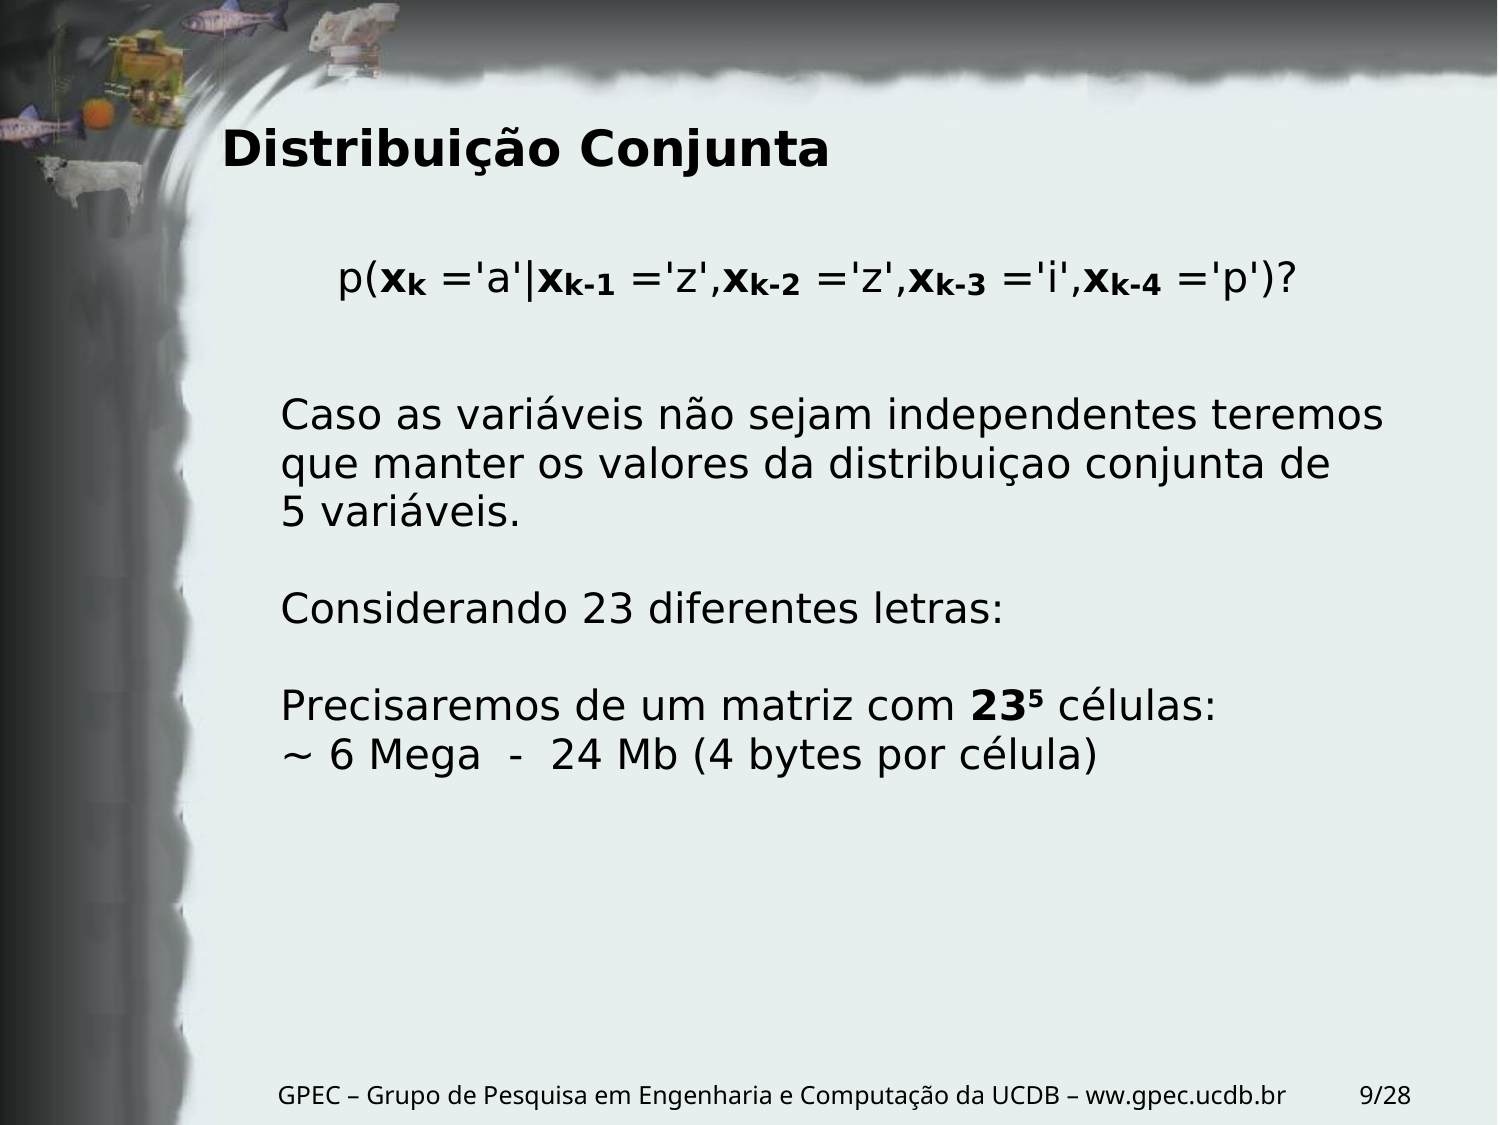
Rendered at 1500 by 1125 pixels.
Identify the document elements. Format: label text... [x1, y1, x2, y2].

text_box Caso as variáveis não sejam independentes teremos que manter os valores da distribuiçao conjunta de 5 variáveis. Considerando 23 diferentes letras: Precisaremos de um matriz com 235 células: ~ 6 Mega - 24 Mb (4 bytes por célula) [265, 383, 1399, 934]
title Distribuição Conjunta [206, 84, 1477, 215]
picture [0, 0, 1498, 1125]
text_box p(xk ='a'|xk-1 ='z',xk-2 ='z',xk-3 ='i',xk-4 ='p')? [322, 246, 1313, 320]
